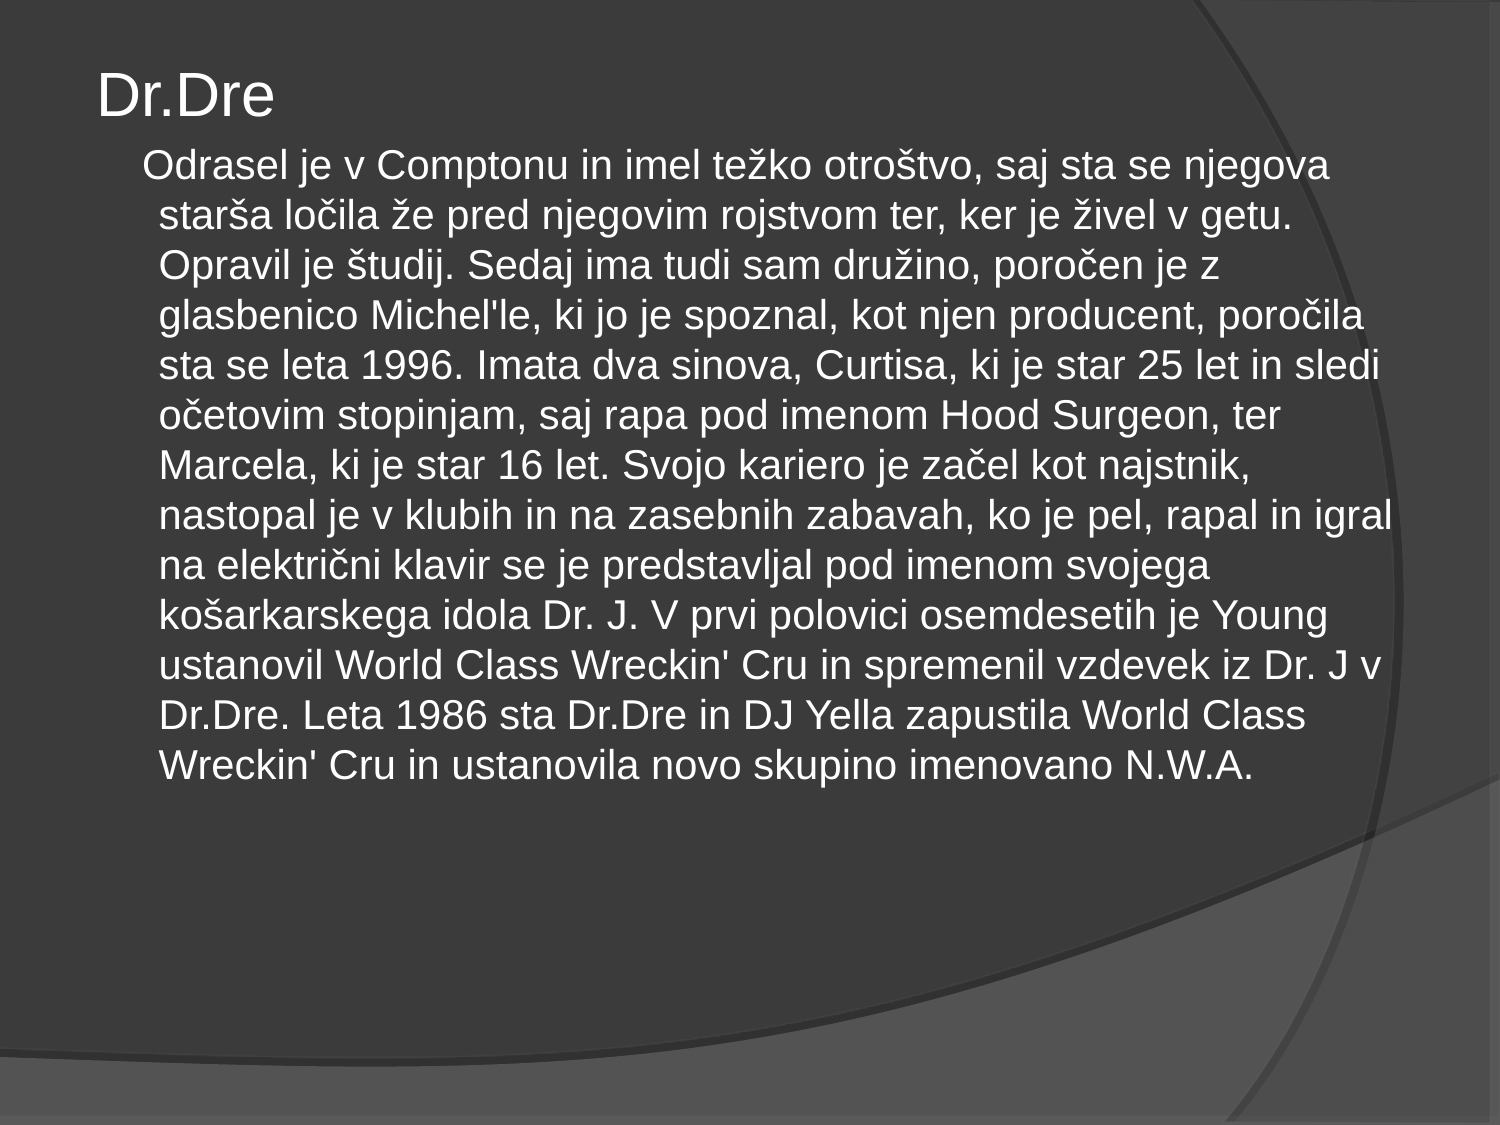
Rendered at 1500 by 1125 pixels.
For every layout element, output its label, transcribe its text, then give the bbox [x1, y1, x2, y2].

list Dr.Dre Odrasel je v Comptonu in imel težko otroštvo, saj sta se njegova starša ločila že pred njegovim rojstvom ter, ker je živel v getu. Opravil je študij. Sedaj ima tudi sam družino, poročen je z glasbenico Michel'le, ki jo je spoznal, kot njen producent, poročila sta se leta 1996. Imata dva sinova, Curtisa, ki je star 25 let in sledi očetovim stopinjam, saj rapa pod imenom Hood Surgeon, ter Marcela, ki je star 16 let. Svojo kariero je začel kot najstnik, nastopal je v klubih in na zasebnih zabavah, ko je pel, rapal in igral na električni klavir se je predstavljal pod imenom svojega košarkarskega idola Dr. J. V prvi polovici osemdesetih je Young ustanovil World Class Wreckin' Cru in spremenil vzdevek iz Dr. J v Dr.Dre. Leta 1986 sta Dr.Dre in DJ Yella zapustila World Class Wreckin' Cru in ustanovila novo skupino imenovano N.W.A. [75, 46, 1425, 1043]
